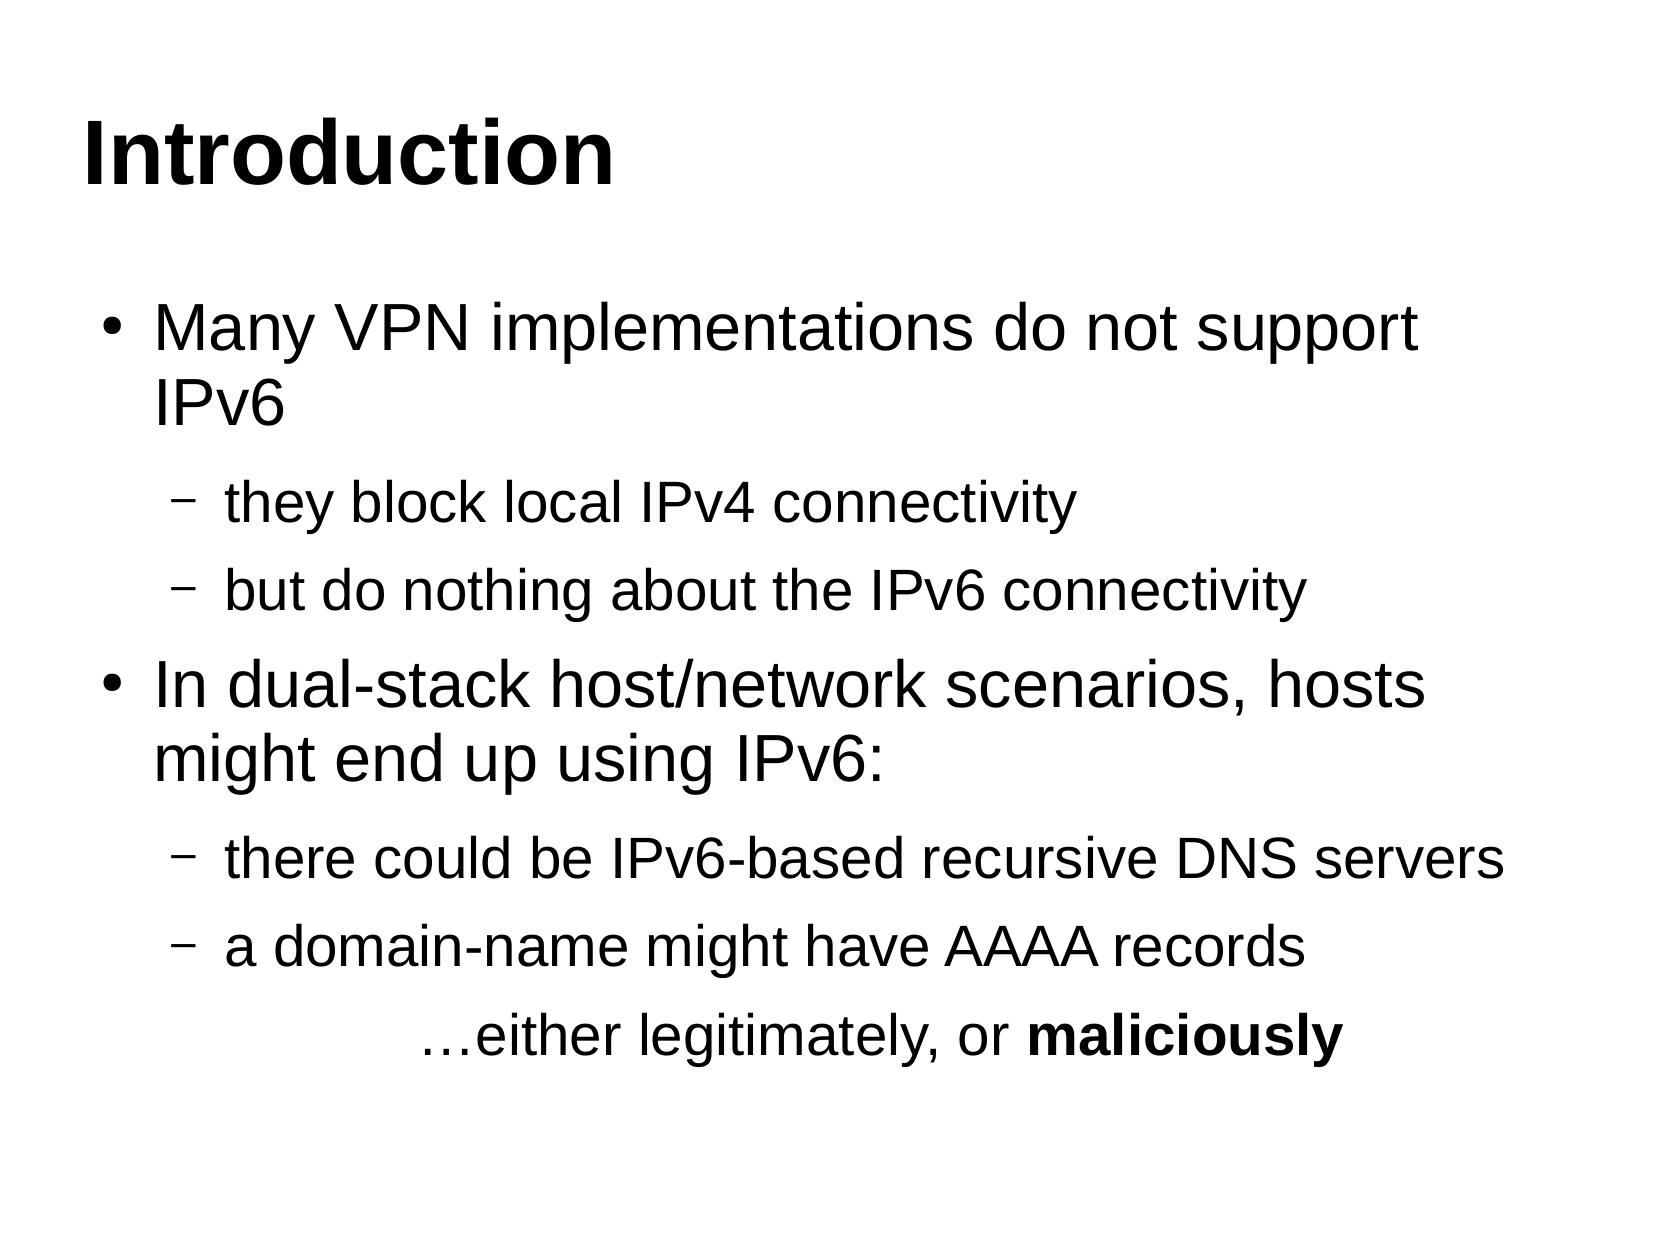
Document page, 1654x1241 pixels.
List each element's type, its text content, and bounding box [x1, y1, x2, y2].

list Many VPN implementations do not support IPv6 they block local IPv4 connectivity but do nothing about the IPv6 connectivity In dual-stack host/network scenarios, hosts might end up using IPv6: there could be IPv6-based recursive DNS servers a domain-name might have AAAA records …either legitimately, or maliciously [82, 290, 1538, 1171]
title Introduction [82, 49, 1571, 257]
